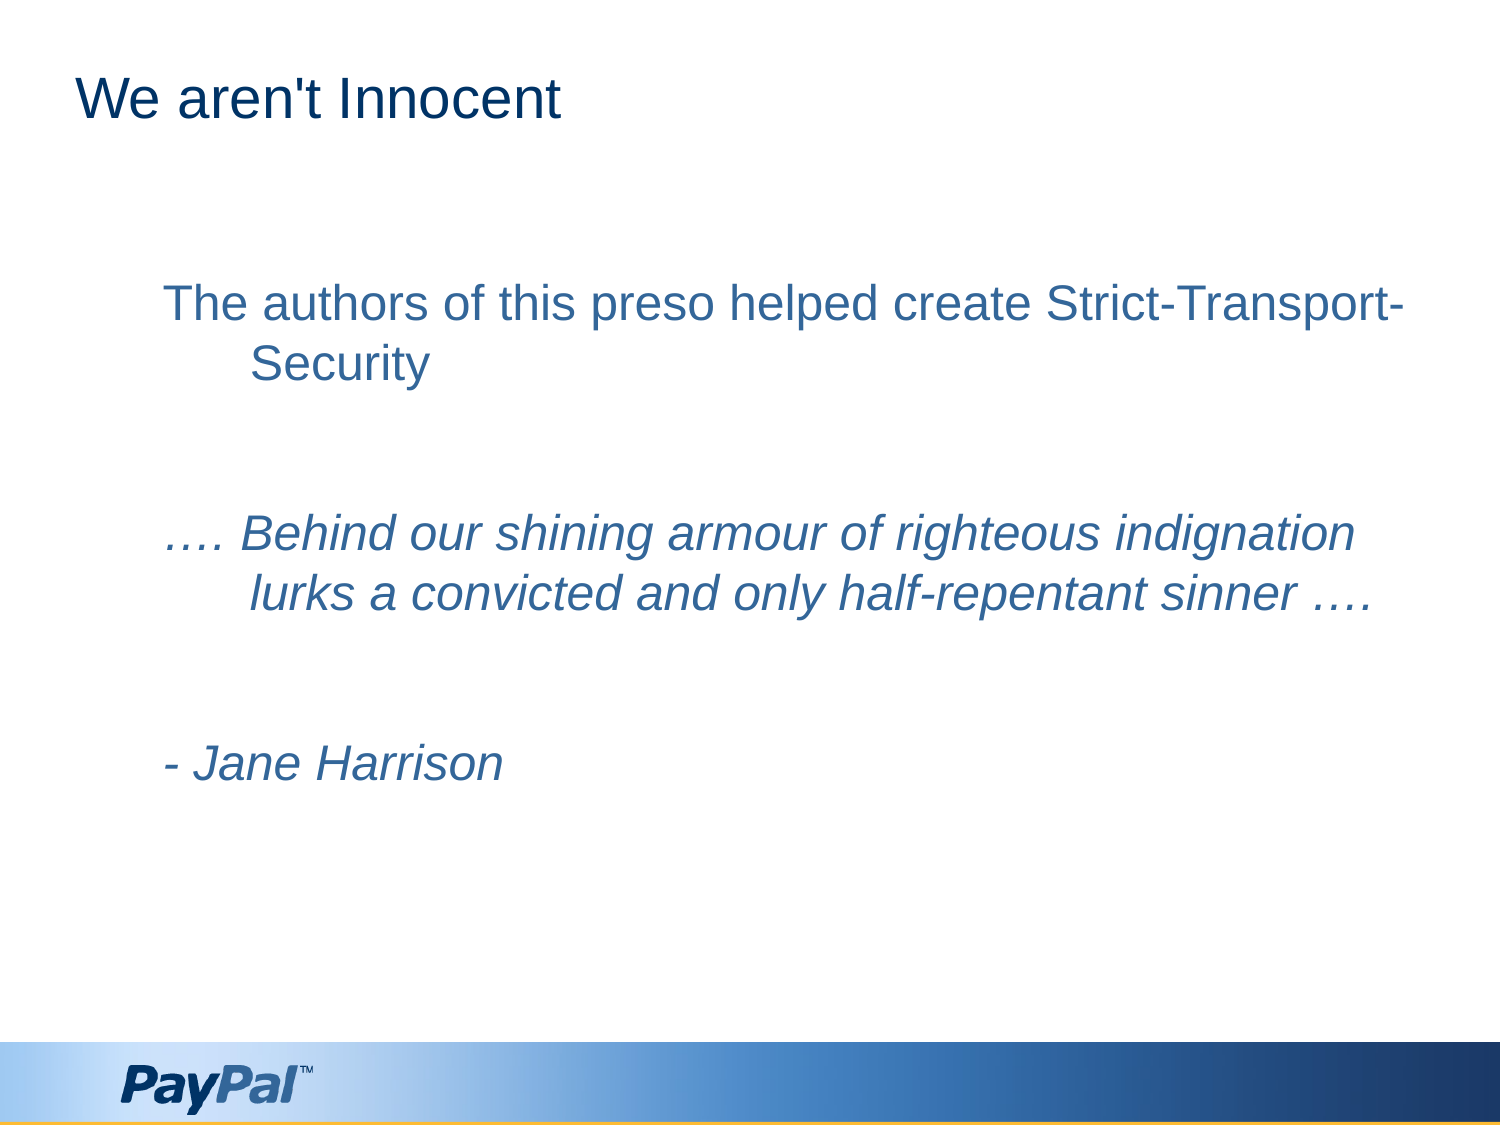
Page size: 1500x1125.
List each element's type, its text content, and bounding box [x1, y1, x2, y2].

title We aren't Innocent [75, 51, 1425, 139]
list The authors of this preso helped create Strict-Transport-Security …. Behind our shining armour of righteous indignation lurks a convicted and only half-repentant sinner …. - Jane Harrison [75, 263, 1425, 993]
